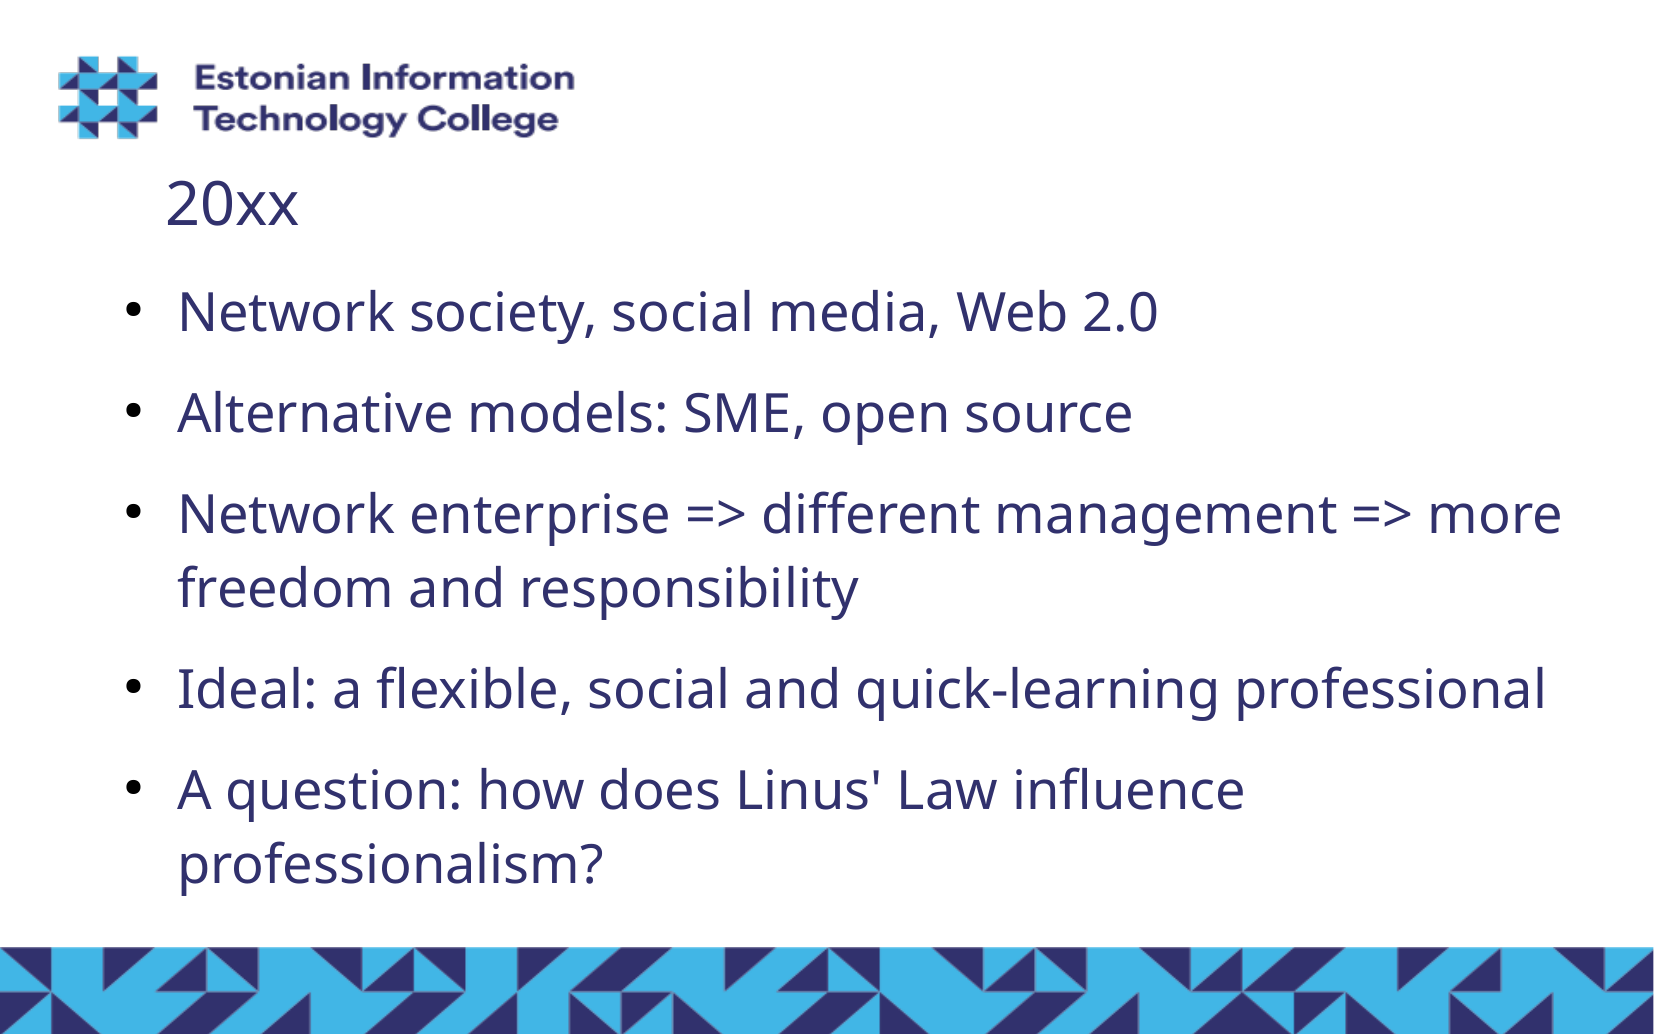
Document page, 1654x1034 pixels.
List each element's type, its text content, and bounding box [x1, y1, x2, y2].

title 20xx [165, 147, 1217, 256]
list Network society, social media, Web 2.0 Alternative models: SME, open source Network enterprise => different management => more freedom and responsibility Ideal: a flexible, social and quick-learning professional A question: how does Linus' Law influence professionalism? [106, 273, 1607, 934]
